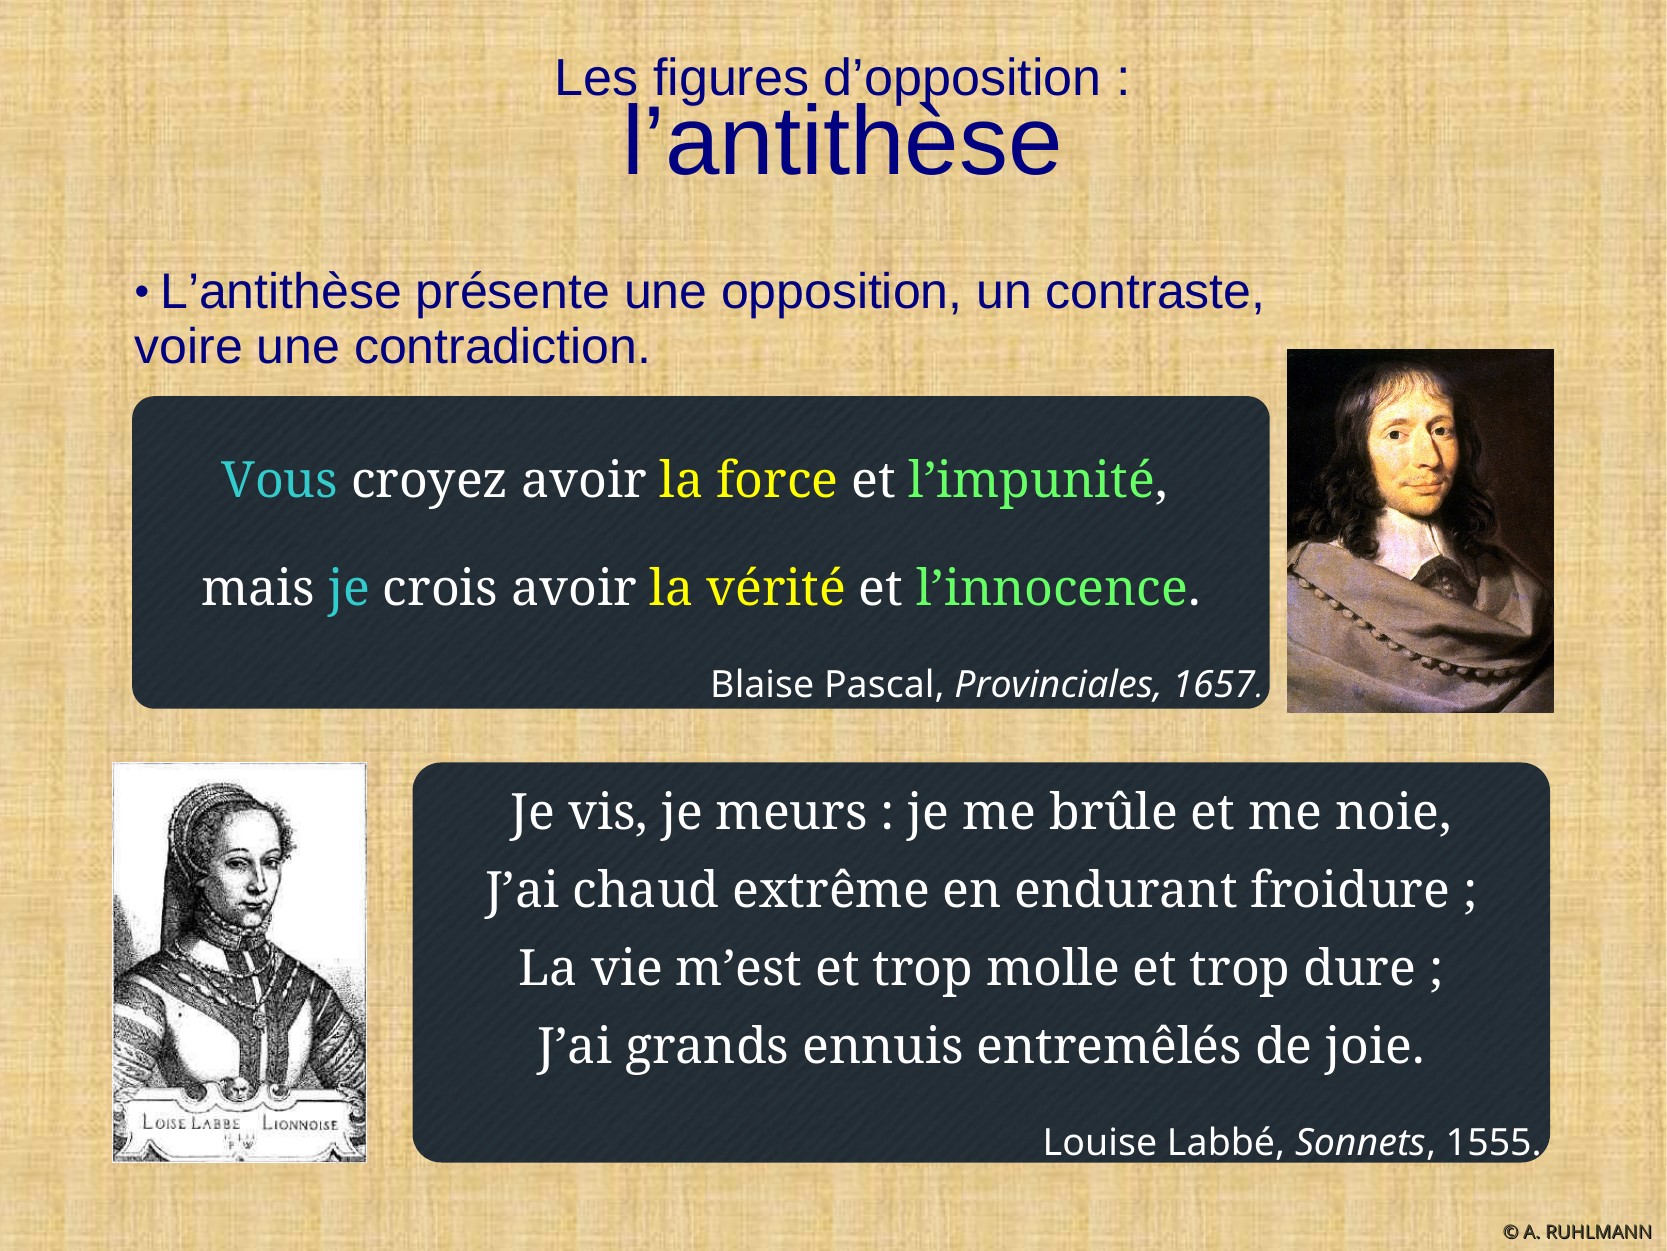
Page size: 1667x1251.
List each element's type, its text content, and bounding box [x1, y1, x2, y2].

text_box Je vis, je meurs : je me brûle et me noie, J’ai chaud extrême en endurant froidure ; La vie m’est et trop molle et trop dure ; J’ai grands ennuis entremêlés de joie. Louise Labbé, Sonnets, 1555. [412, 762, 1551, 1163]
list L’antithèse présente une opposition, un contraste, voire une contradiction. [87, 237, 1521, 400]
picture [0, 0, 1667, 1251]
text_box © A. RUHLMANN [1412, 1212, 1667, 1251]
text_box Vous croyez avoir la force et l’impunité, mais je crois avoir la vérité et l’innocence. Blaise Pascal, Provinciales, 1657. [132, 396, 1270, 709]
title Les figures d’opposition : l’antithèse [112, 43, 1563, 207]
